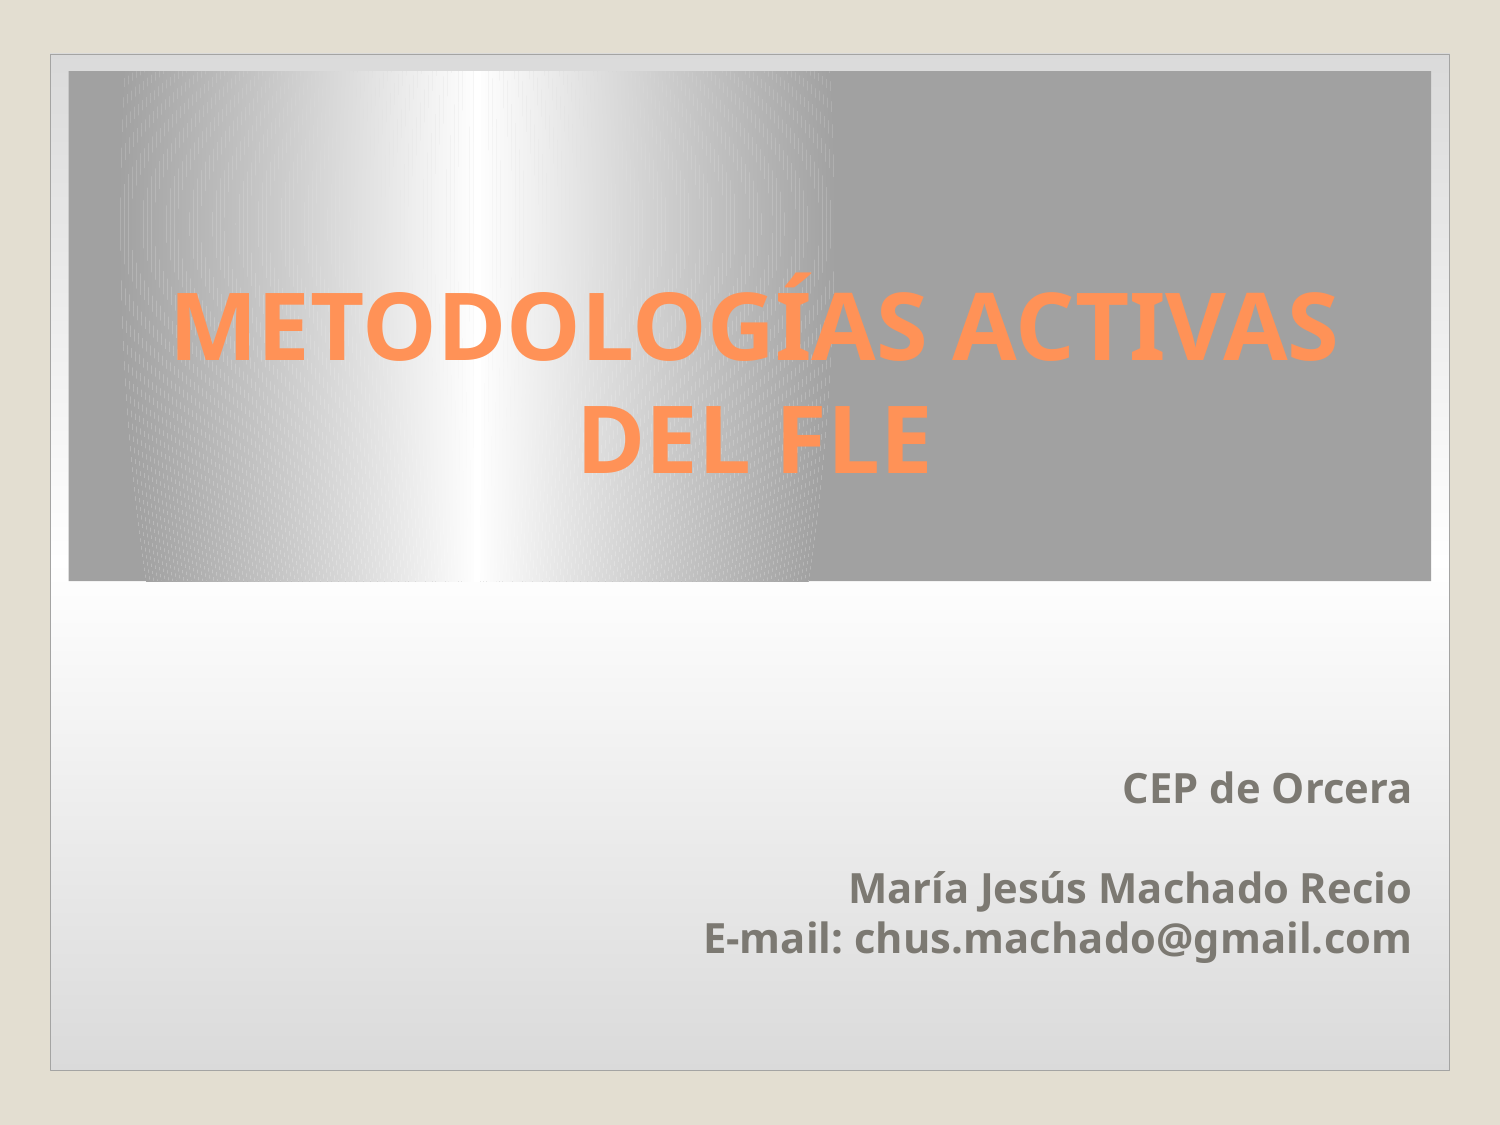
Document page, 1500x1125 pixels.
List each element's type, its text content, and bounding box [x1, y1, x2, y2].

text_box CEP de Orcera María Jesús Machado Recio E-mail: chus.machado@gmail.com [152, 761, 1428, 912]
text_box METODOLOGÍAS ACTIVAS DEL FLE [117, 199, 1393, 500]
